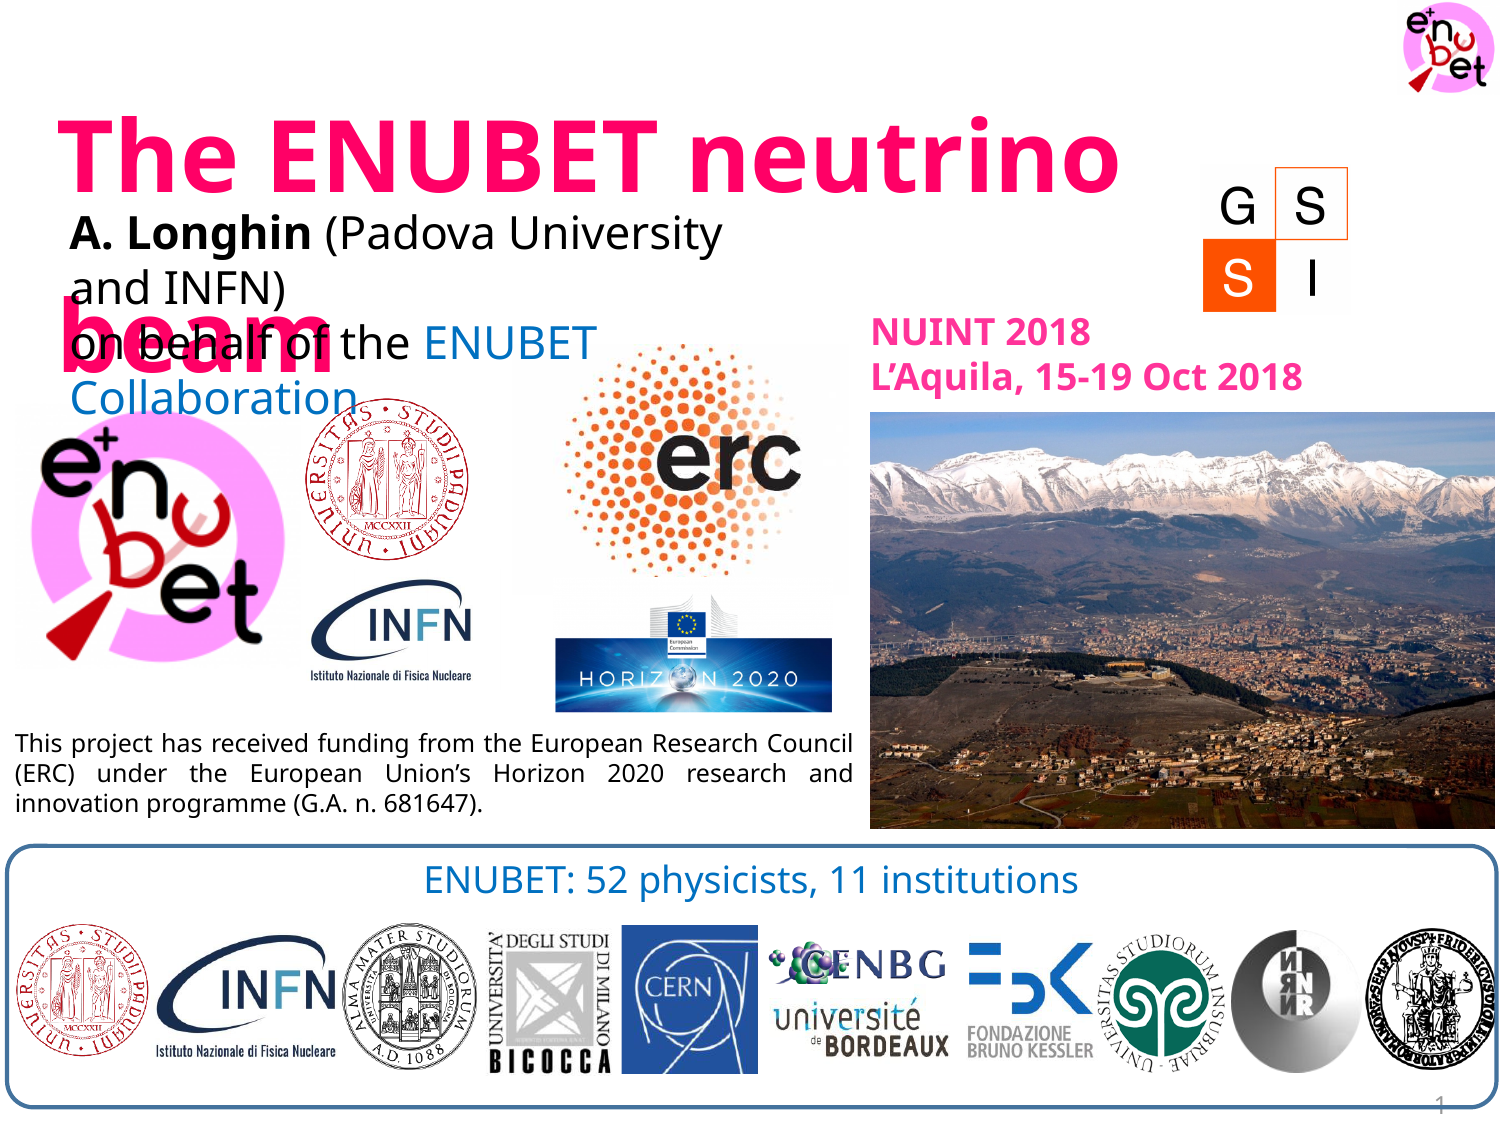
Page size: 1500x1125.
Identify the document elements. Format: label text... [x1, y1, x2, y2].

picture [1397, 0, 1500, 95]
picture [15, 403, 501, 691]
picture [1200, 164, 1351, 315]
text_box NUINT 2018 L’Aquila, 15-19 Oct 2018 [855, 300, 1378, 406]
picture [1231, 930, 1362, 1073]
text_box ENUBET: 52 physicists, 11 institutions [408, 849, 1095, 909]
picture [870, 412, 1495, 829]
picture [1365, 928, 1494, 1070]
text_box A. Longhin (Padova University and INFN) on behalf of the ENUBET Collaboration [54, 196, 790, 431]
picture [485, 928, 613, 1076]
picture [304, 396, 469, 561]
text_box This project has received funding from the European Research Council (ERC) under the European Union’s Horizon 2020 research and innovation programme (G.A. n. 681647). [0, 720, 870, 825]
picture [15, 922, 477, 1070]
text_box The ENUBET neutrino beam [42, 25, 1215, 401]
picture [512, 401, 849, 713]
picture [621, 923, 1228, 1076]
